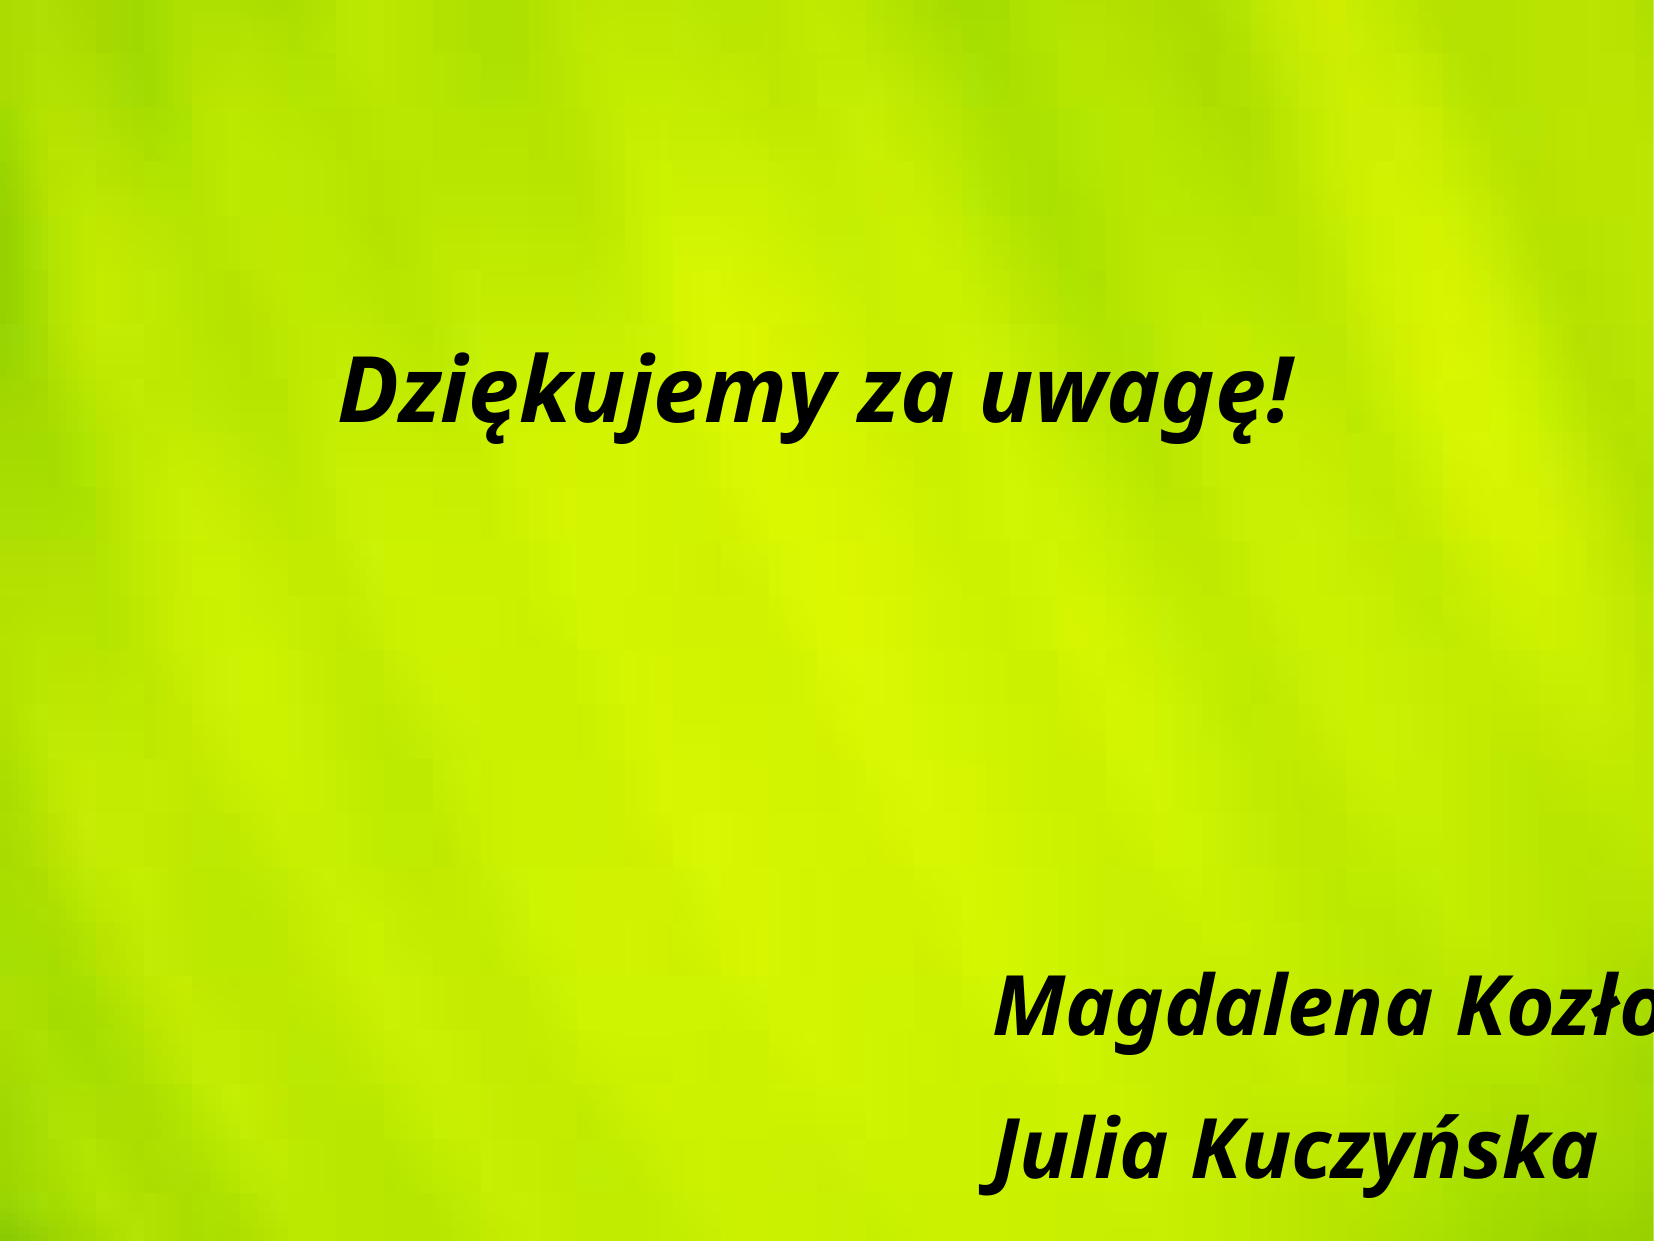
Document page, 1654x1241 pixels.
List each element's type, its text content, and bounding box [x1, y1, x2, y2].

picture [0, 0, 1654, 1241]
list Magdalena Kozłowska Julia Kuczyńska [921, 946, 1654, 1241]
title Dziękujemy za uwagę! [70, 283, 1560, 491]
